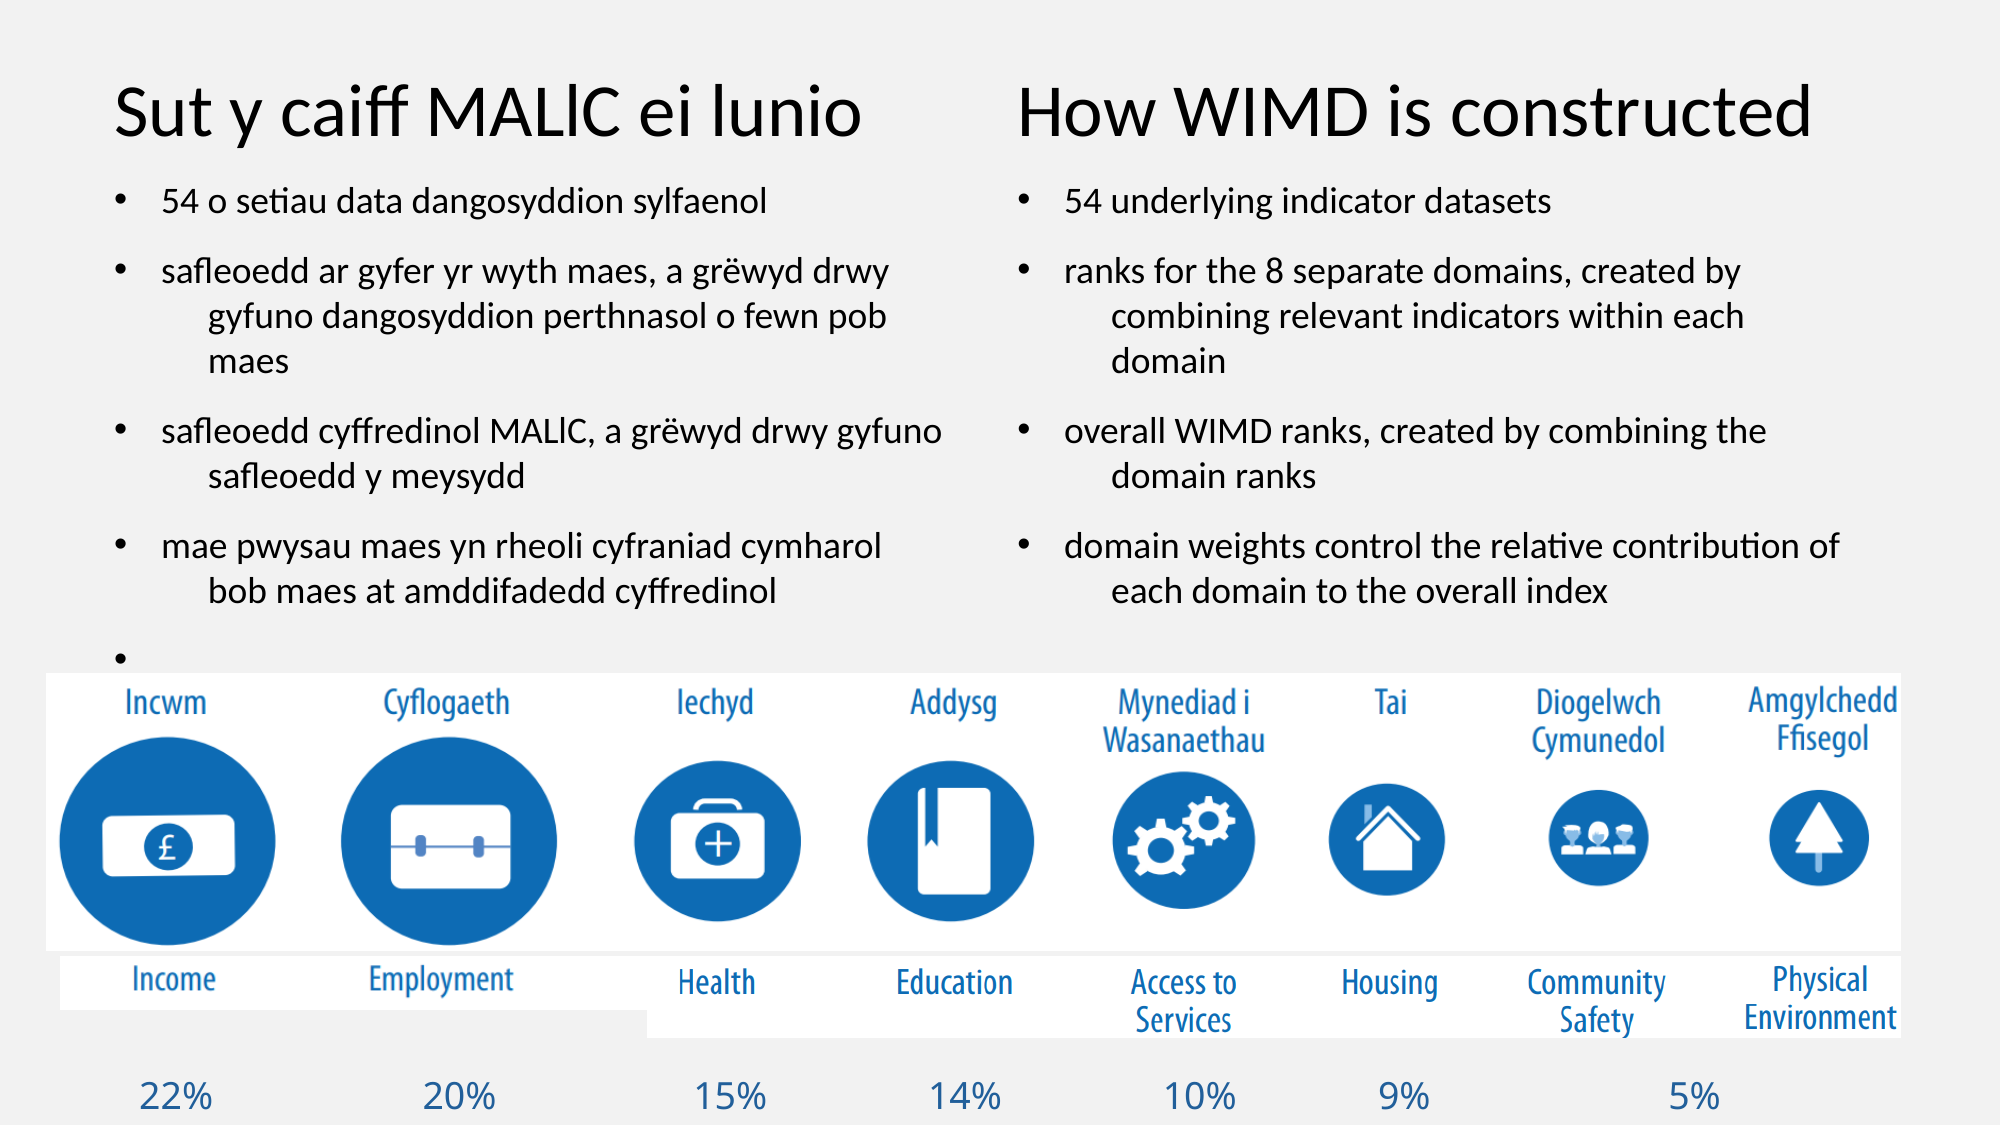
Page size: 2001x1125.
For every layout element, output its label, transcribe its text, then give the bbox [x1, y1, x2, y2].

text_box 22% 20% 15% 14% 10% 9% 5% 5% [124, 1064, 1959, 1125]
text_box How WIMD is constructed 54 underlying indicator datasets ranks for the 8 separate domains, created by combining relevant indicators within each domain overall WIMD ranks, created by combining the domain ranks domain weights control the relative contribution of each domain to the overall index [1002, 53, 1865, 647]
text_box Sut y caiff MALlC ei lunio 54 o setiau data dangosyddion sylfaenol safleoedd ar gyfer yr wyth maes, a grëwyd drwy gyfuno dangosyddion perthnasol o fewn pob maes safleoedd cyffredinol MALlC, a grëwyd drwy gyfuno safleoedd y meysydd mae pwysau maes yn rheoli cyfraniad cymharol bob maes at amddifadedd cyffredinol [99, 53, 962, 673]
picture [60, 956, 1901, 1038]
text_box [0, 0, 2000, 1125]
picture [46, 673, 1901, 951]
